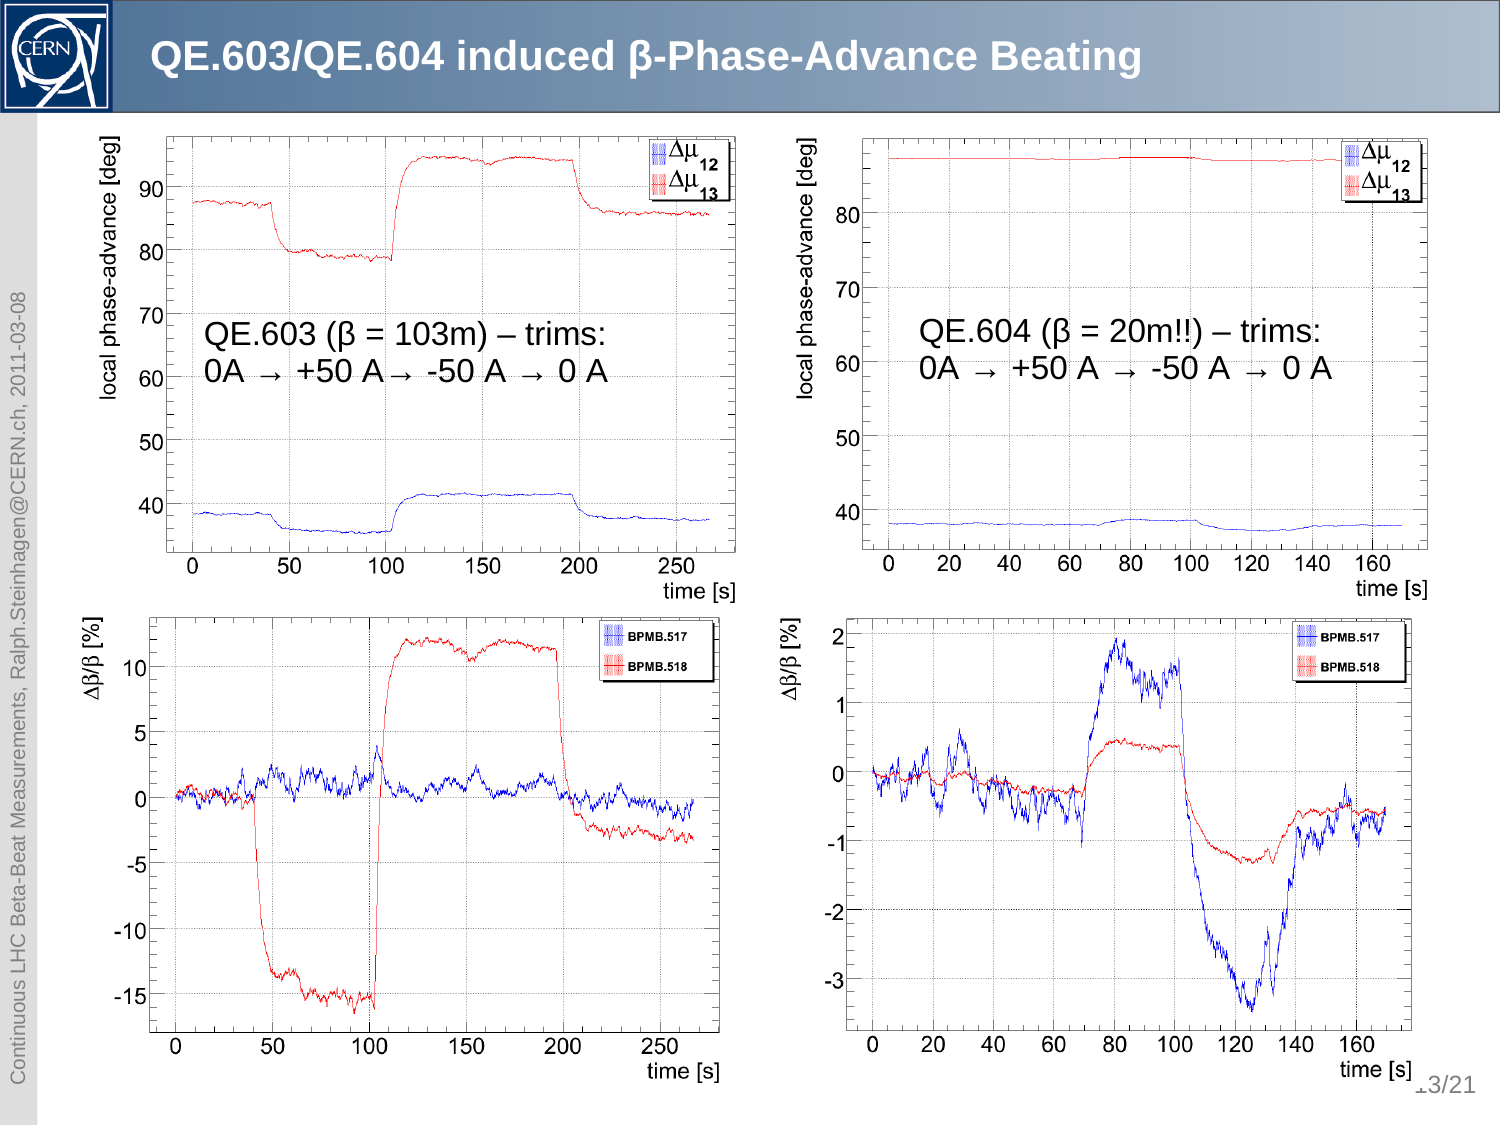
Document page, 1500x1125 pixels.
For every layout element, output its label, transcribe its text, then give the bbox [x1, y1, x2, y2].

picture [768, 609, 1424, 1088]
title QE.603/QE.604 induced β-Phase-Advance Beating [150, 7, 1201, 106]
picture [70, 127, 748, 1090]
text_box QE.603 (β = 103m) – trims: 0A → +50 A→ -50 A → 0 A [189, 307, 720, 397]
picture [784, 129, 1440, 607]
picture [0, 0, 113, 113]
text_box QE.604 (β = 20m!!) – trims: 0A → +50 A → -50 A → 0 A [904, 304, 1435, 394]
